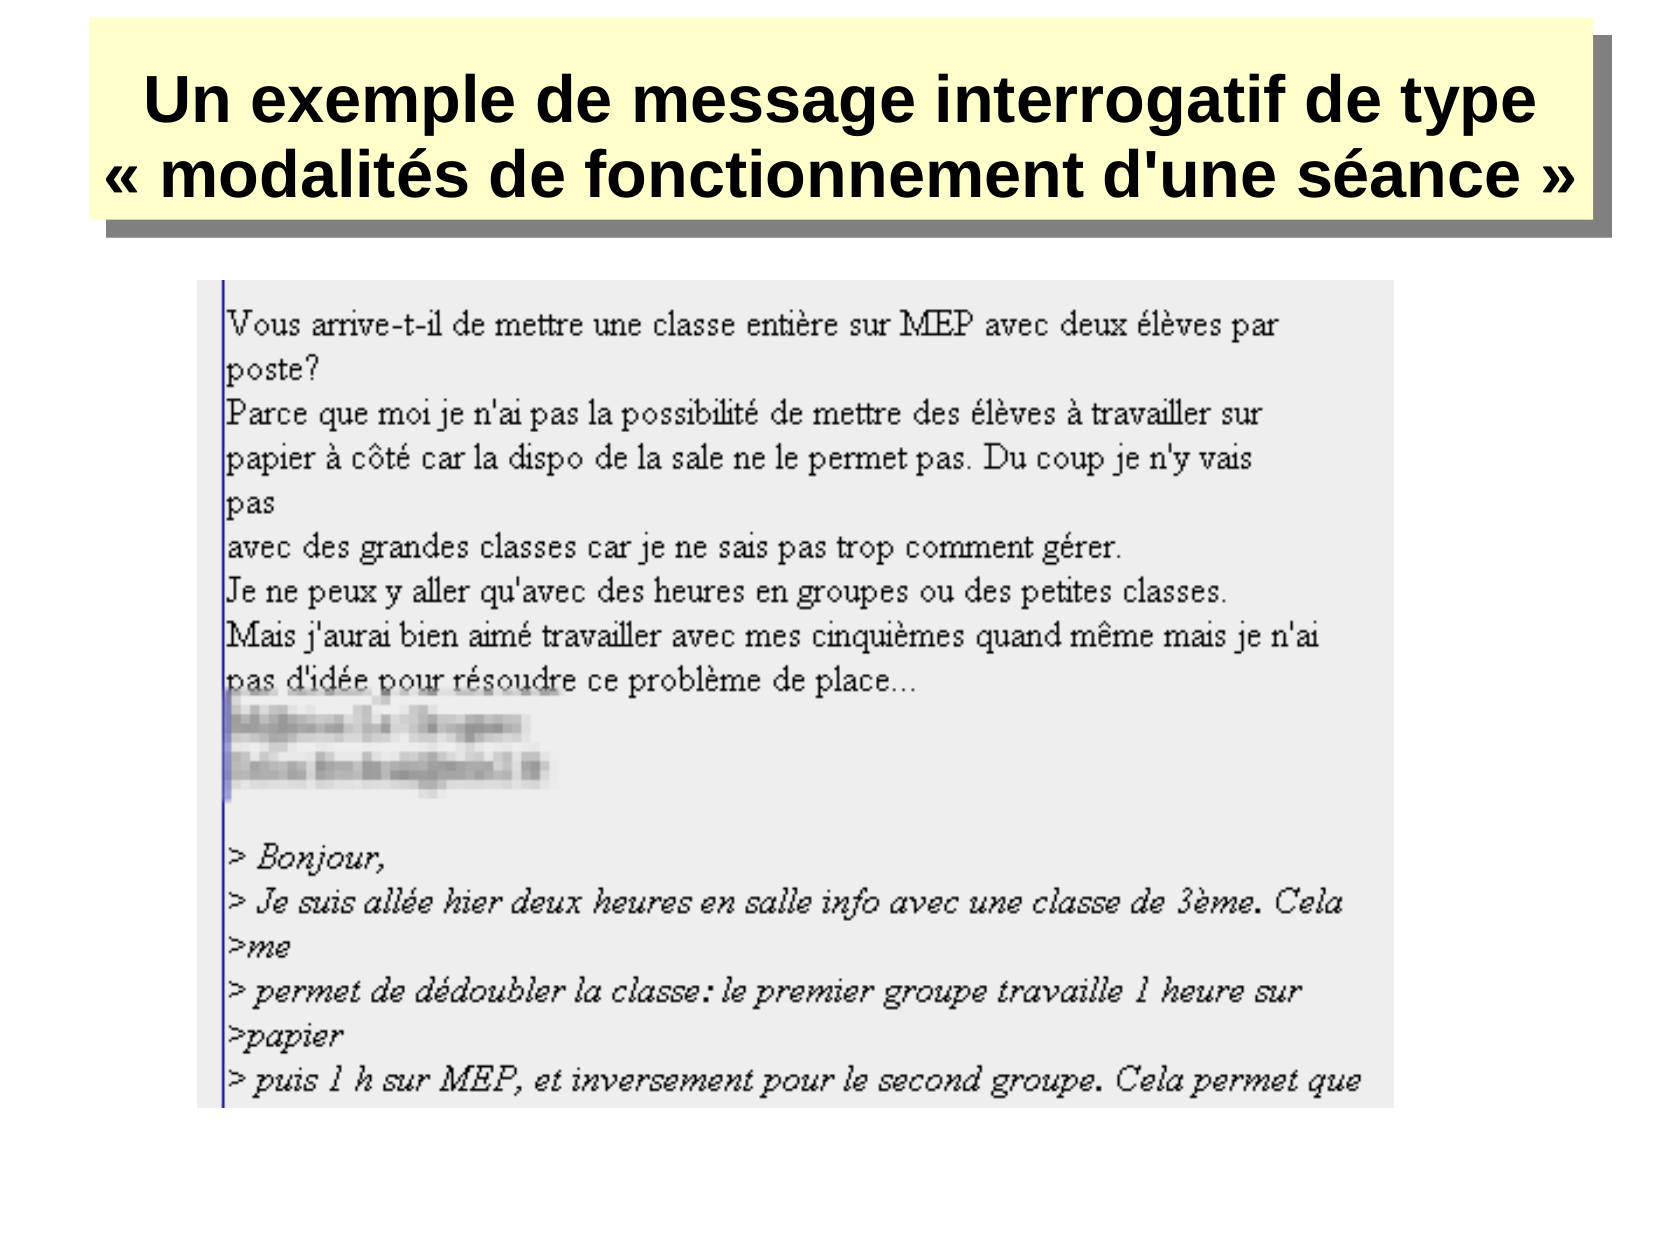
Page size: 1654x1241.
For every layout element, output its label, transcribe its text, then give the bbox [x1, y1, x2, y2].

text_box Un exemple de message interrogatif de type « modalités de fonctionnement d'une séance » [89, 17, 1594, 183]
picture [197, 280, 1394, 1108]
